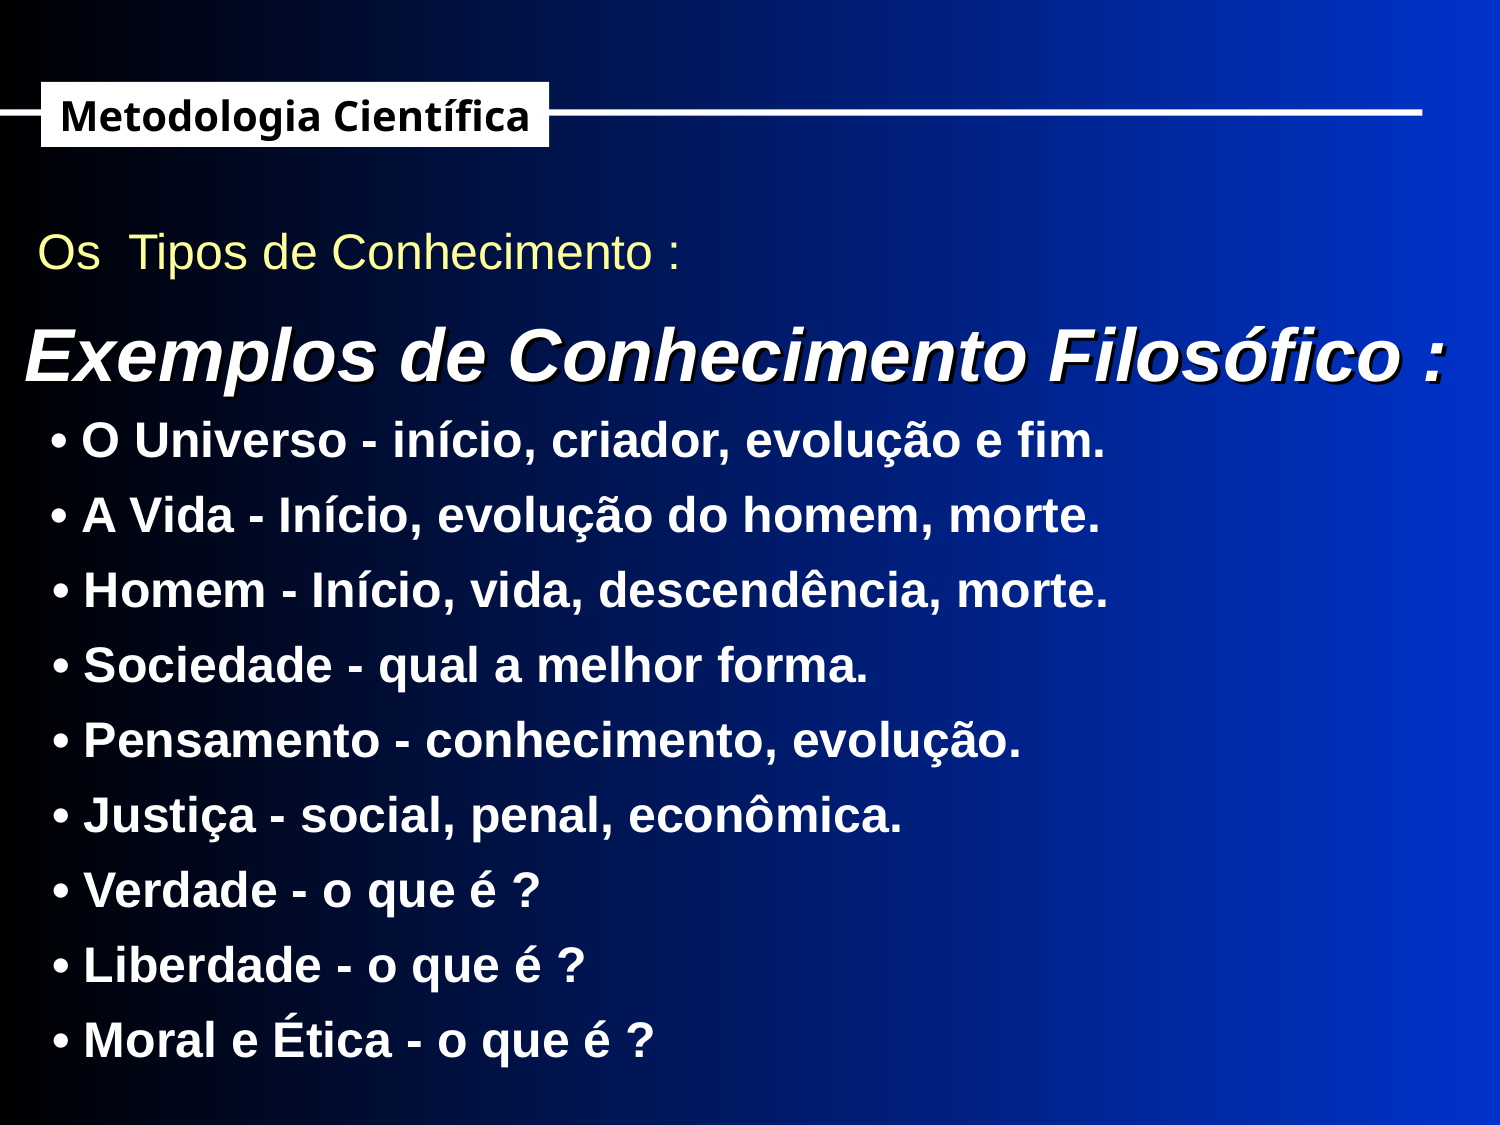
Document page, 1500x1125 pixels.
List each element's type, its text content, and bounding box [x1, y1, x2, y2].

text_box • O Universo - início, criador, evolução e fim. [34, 399, 1438, 474]
text_box • Sociedade - qual a melhor forma. [37, 624, 1441, 699]
text_box • Verdade - o que é ? [37, 849, 1441, 924]
text_box • A Vida - Início, evolução do homem, morte. [34, 474, 1438, 550]
text_box Exemplos de Conhecimento Filosófico : [9, 298, 1480, 405]
text_box • Moral e Ética - o que é ? [37, 999, 1441, 1075]
text_box • Justiça - social, penal, econômica. [37, 774, 1441, 849]
text_box • Homem - Início, vida, descendência, morte. [37, 549, 1500, 625]
text_box Os Tipos de Conhecimento : [22, 212, 701, 288]
text_box Metodologia Científica [41, 81, 550, 147]
text_box • Liberdade - o que é ? [37, 924, 1441, 999]
text_box • Pensamento - conhecimento, evolução. [37, 699, 1441, 774]
